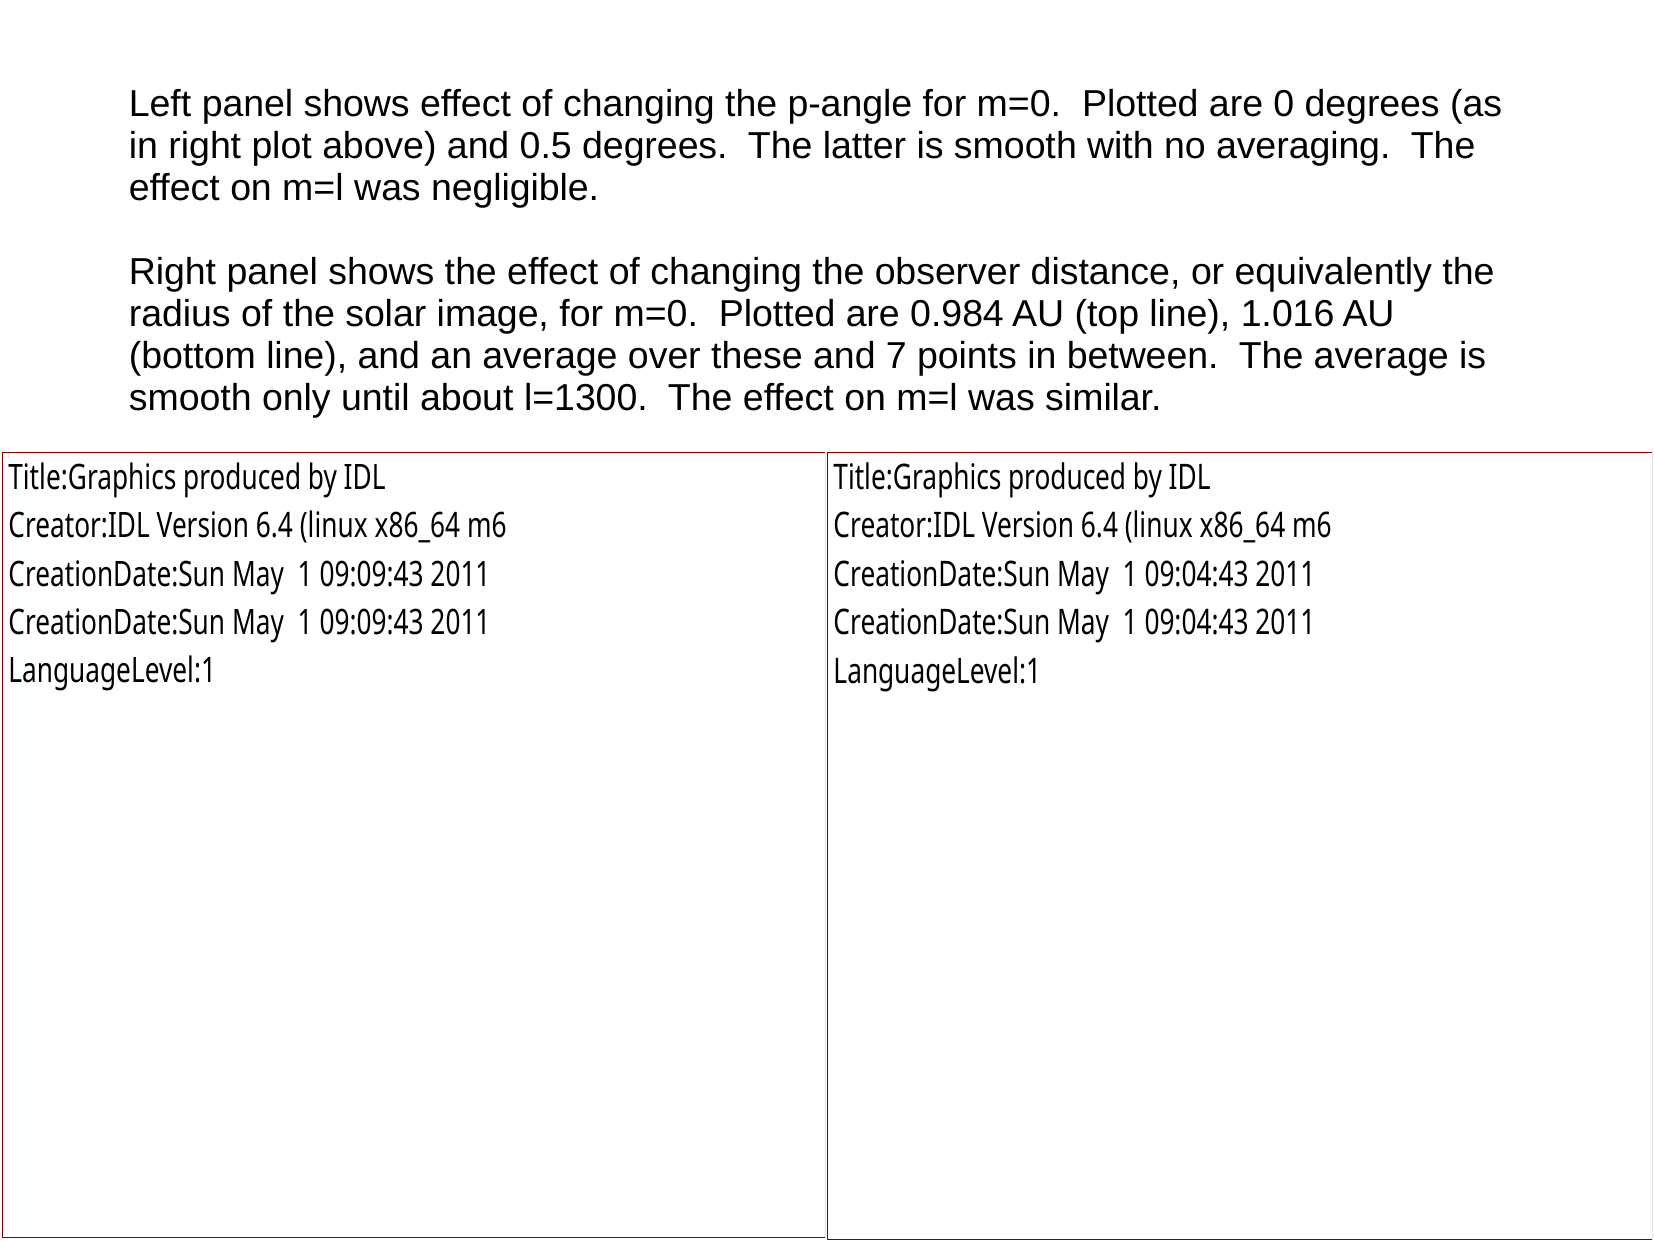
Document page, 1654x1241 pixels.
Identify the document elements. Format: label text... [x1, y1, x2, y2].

picture [0, 450, 1653, 1240]
text_box Left panel shows effect of changing the p-angle for m=0. Plotted are 0 degrees (as in right plot above) and 0.5 degrees. The latter is smooth with no averaging. The effect on m=l was negligible. Right panel shows the effect of changing the observer distance, or equivalently the radius of the solar image, for m=0. Plotted are 0.984 AU (top line), 1.016 AU (bottom line), and an average over these and 7 points in between. The average is smooth only until about l=1300. The effect on m=l was similar. [114, 75, 1540, 426]
